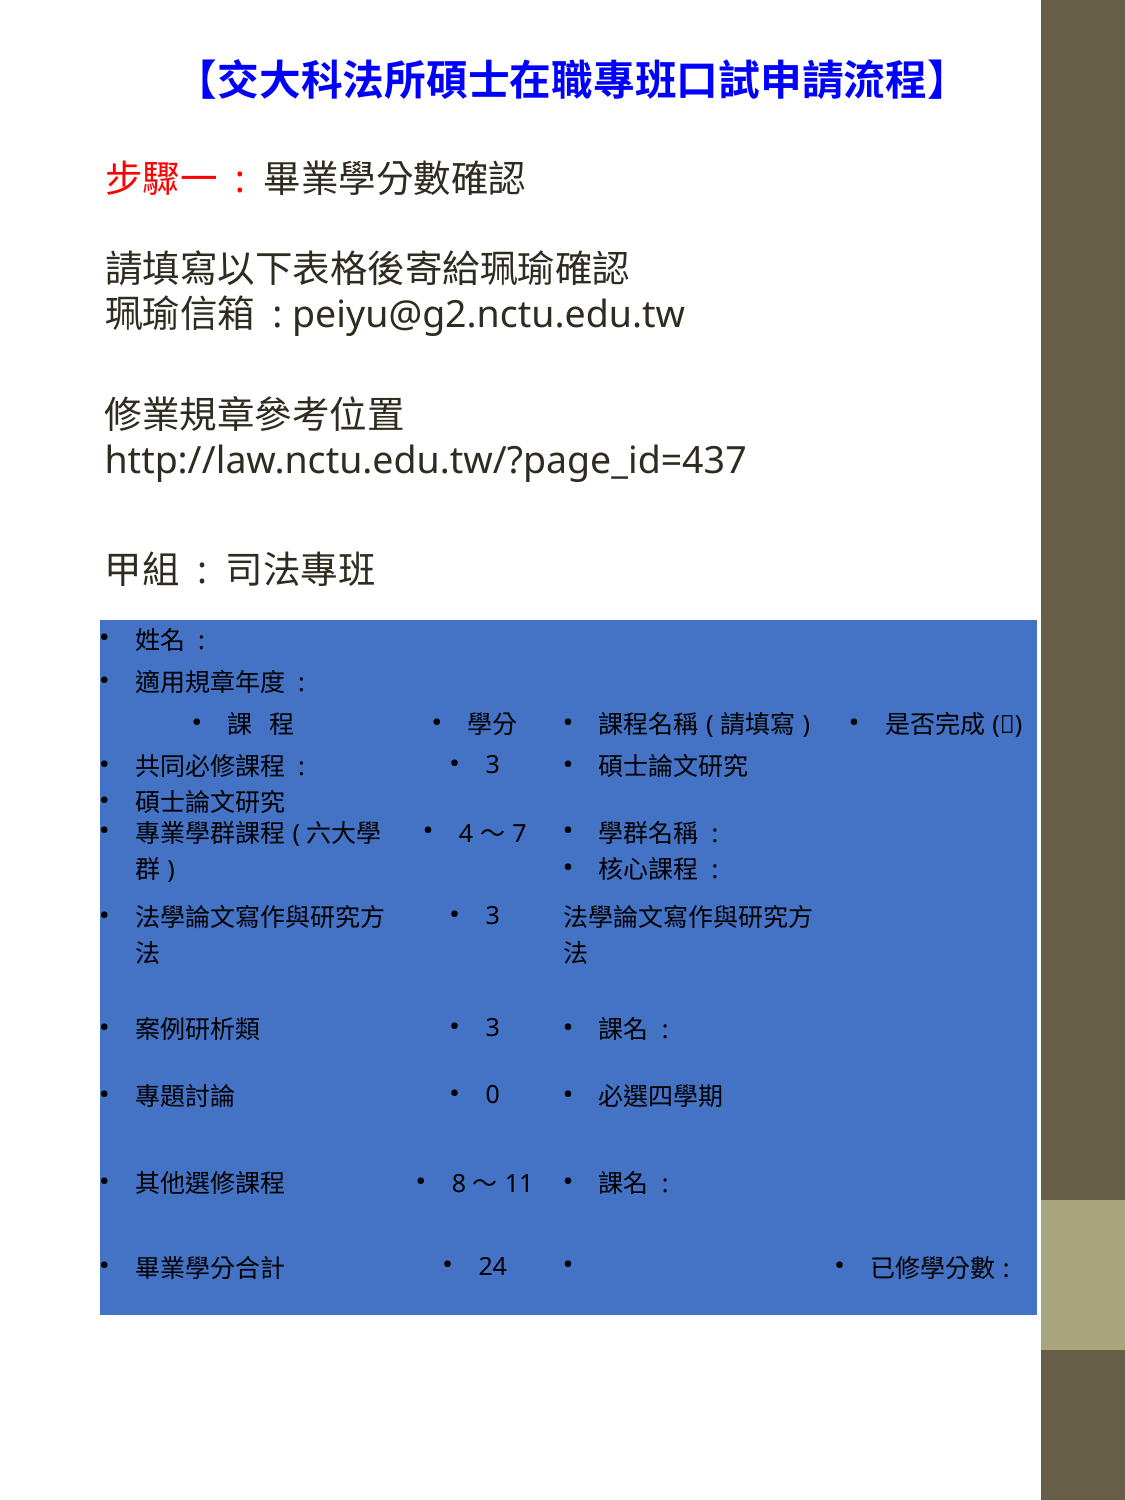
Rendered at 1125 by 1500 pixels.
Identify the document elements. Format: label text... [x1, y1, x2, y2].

table_cell 課程名稱(請填寫) [564, 704, 835, 747]
table_cell 專業學群課程(六大學群) [100, 813, 386, 897]
text_box 步驟一 : 畢業學分數確認 請填寫以下表格後寄給珮瑜確認 珮瑜信箱 : peiyu@g2.nctu.edu.tw [90, 146, 684, 344]
table_cell 課名 : [564, 1164, 835, 1248]
table_cell 法學論文寫作與研究方法 [100, 897, 386, 1010]
table_cell [835, 1010, 1037, 1076]
table_cell 24 [386, 1248, 564, 1315]
table_cell 已修學分數: [835, 1248, 1037, 1315]
table_cell 學群名稱 : 核心課程 : [564, 813, 835, 897]
table_cell [835, 1164, 1037, 1248]
table_cell [564, 1248, 835, 1315]
table_cell [835, 1076, 1037, 1164]
table_cell [835, 897, 1037, 1010]
table_cell 0 [386, 1076, 564, 1164]
table_cell 3 [386, 747, 564, 813]
table_cell 3 [386, 897, 564, 1010]
table_cell 課名 : [564, 1010, 835, 1076]
table_header 姓名 : [100, 620, 1037, 662]
table_cell 學分 [386, 704, 564, 747]
text_box 修業規章參考位置 http://law.nctu.edu.tw/?page_id=437 [89, 383, 769, 536]
table_cell 3 [386, 1010, 564, 1076]
table_cell 共同必修課程 : 碩士論文研究 [100, 747, 386, 813]
table_cell 其他選修課程 [100, 1164, 386, 1248]
table_cell [835, 747, 1037, 813]
table_cell 案例研析類 [100, 1010, 386, 1076]
text_box 【交大科法所碩士在職專班口試申請流程】 [160, 46, 991, 112]
table_cell 法學論文寫作與研究方法 [564, 897, 835, 1010]
text_box 甲組 : 司法專班 [89, 538, 375, 600]
table_cell 畢業學分合計 [100, 1248, 386, 1315]
table_cell 必選四學期 [564, 1076, 835, 1164]
table_cell 適用規章年度 : [100, 662, 1037, 704]
table_cell 8～11 [386, 1164, 564, 1248]
table_cell [835, 813, 1037, 897]
table_cell 專題討論 [100, 1076, 386, 1164]
table_cell 碩士論文研究 [564, 747, 835, 813]
table_cell 4～7 [386, 813, 564, 897]
table_cell 課 程 [100, 704, 386, 747]
table_cell 是否完成() [835, 704, 1037, 747]
